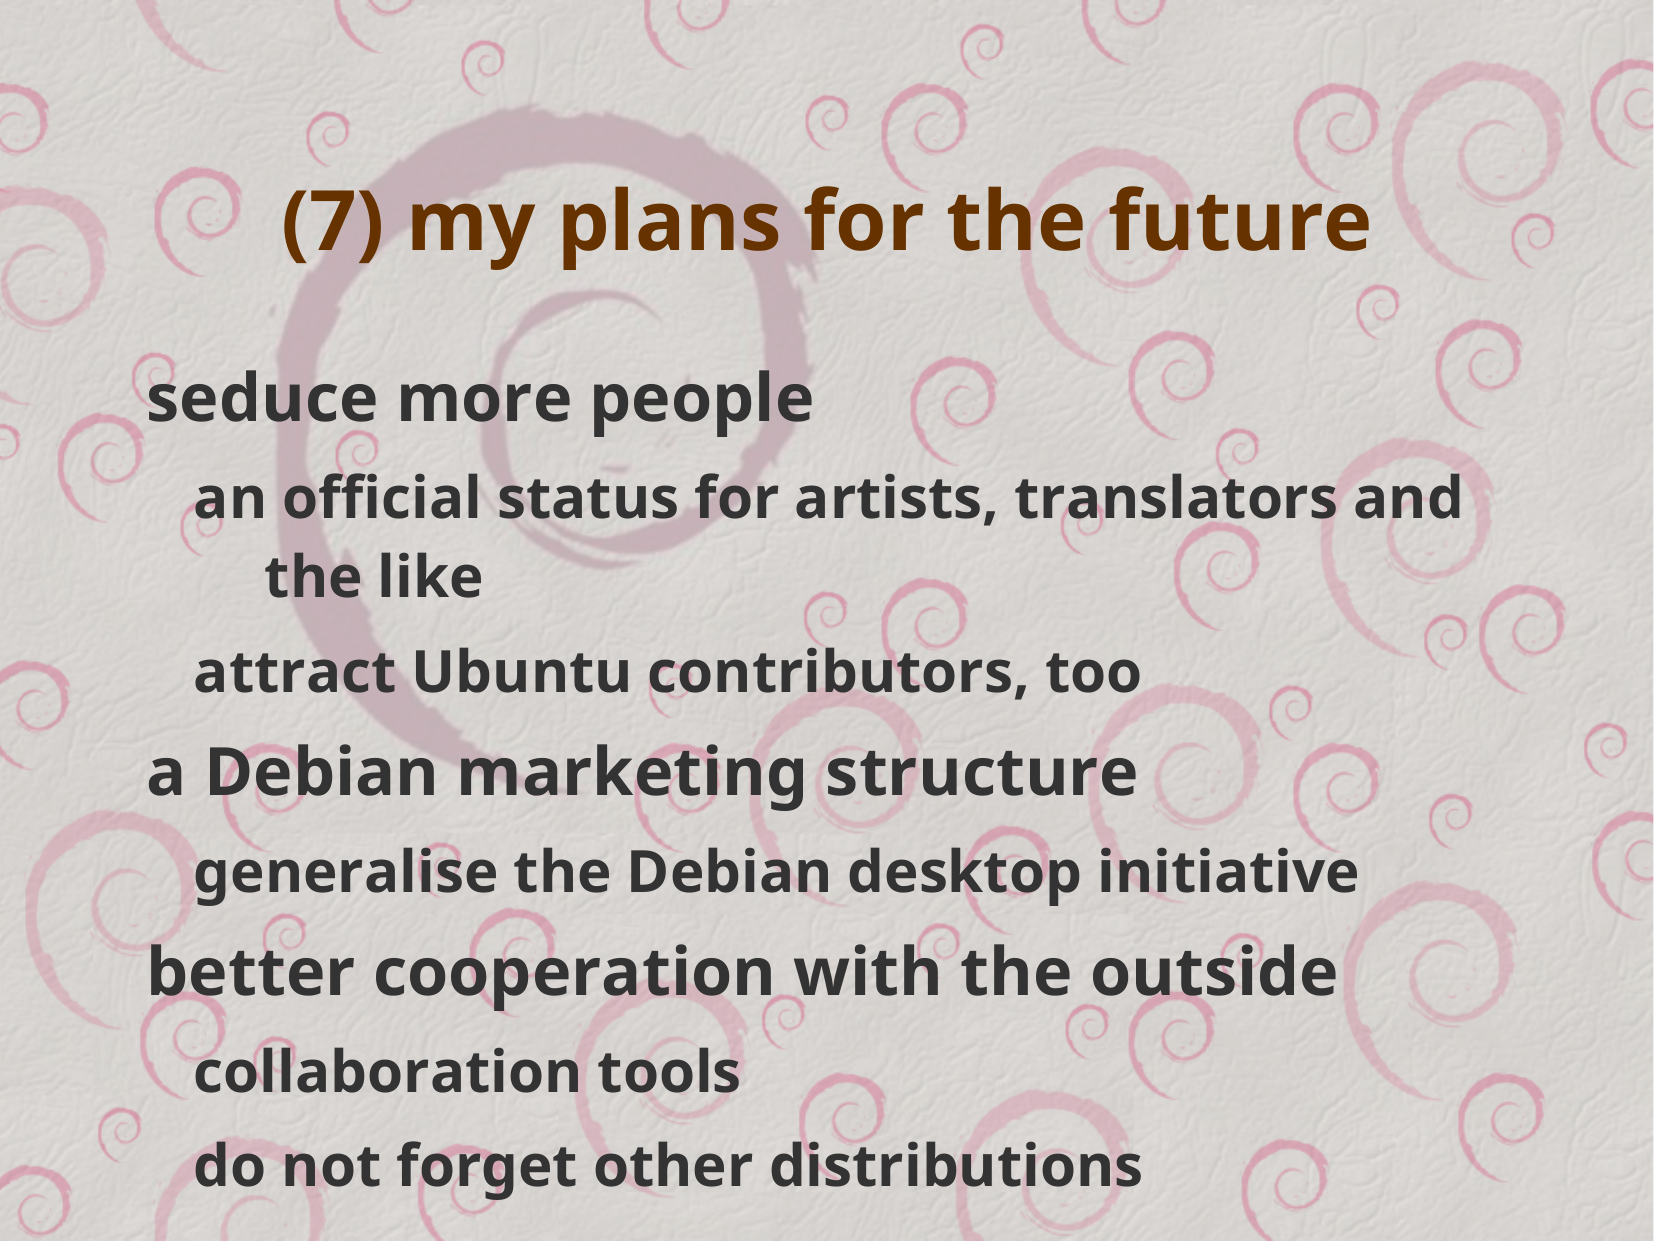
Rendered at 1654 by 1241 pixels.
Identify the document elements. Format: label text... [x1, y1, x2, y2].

picture [0, 0, 1654, 1241]
title (7) my plans for the future [121, 114, 1534, 322]
list seduce more people an official status for artists, translators and the like attract Ubuntu contributors, too a Debian marketing structure generalise the Debian desktop initiative better cooperation with the outside collaboration tools do not forget other distributions [134, 350, 1516, 1133]
